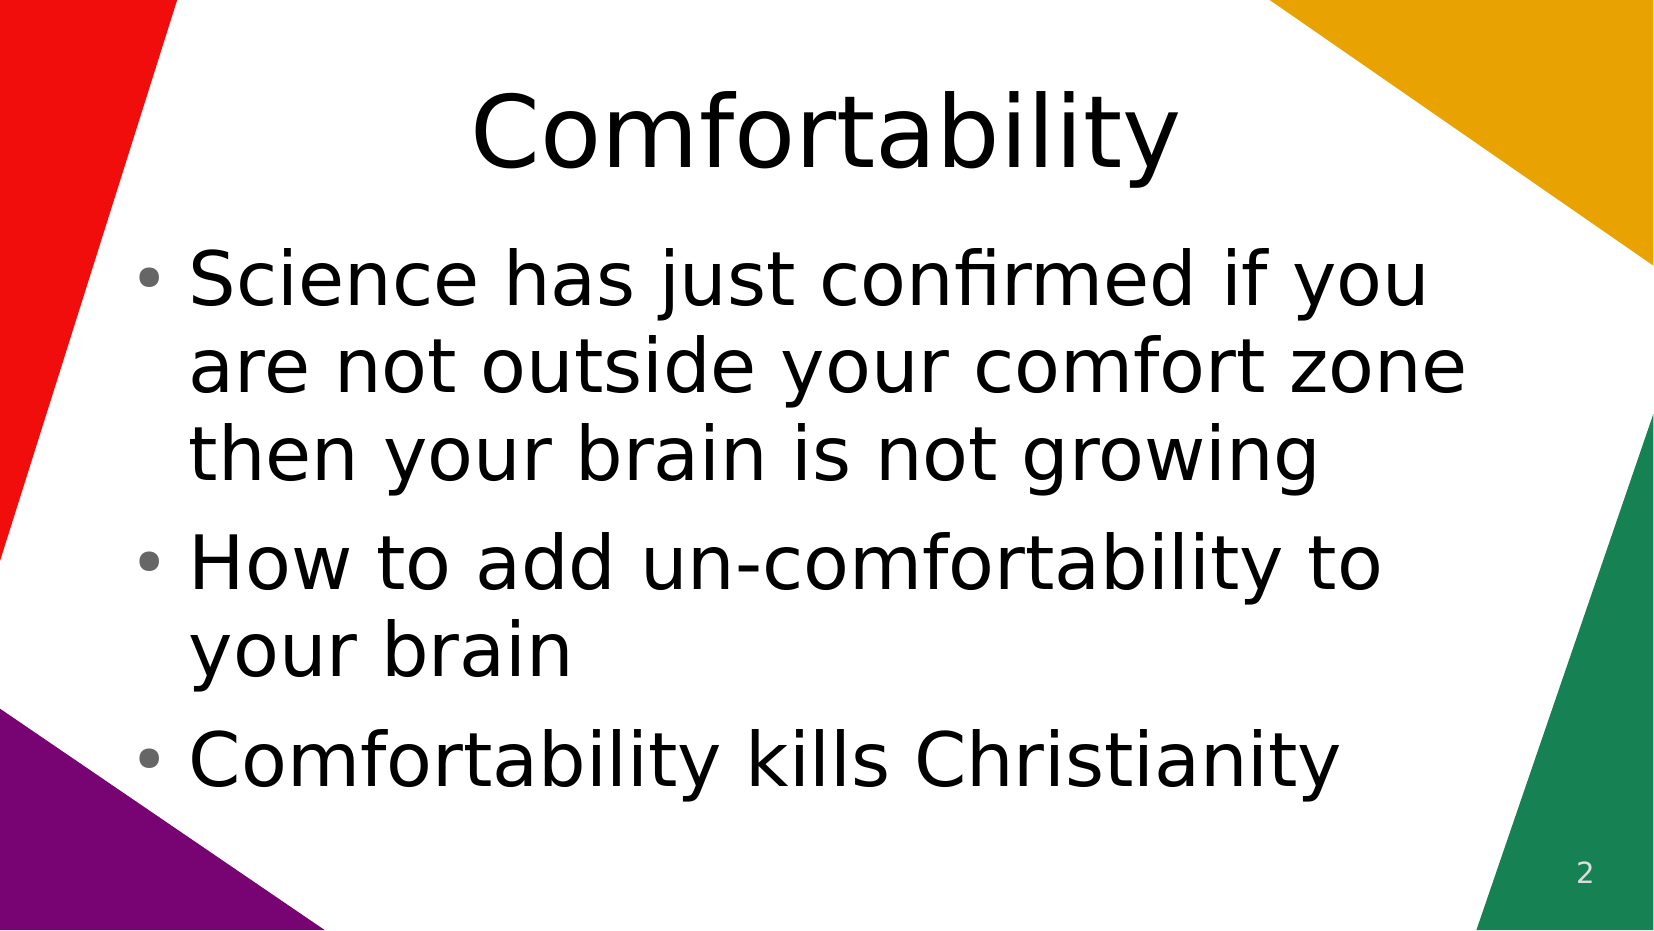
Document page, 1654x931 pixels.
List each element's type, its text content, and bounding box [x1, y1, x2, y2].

list Science has just confirmed if you are not outside your comfort zone then your brain is not growing How to add un-comfortability to your brain Comfortability kills Christianity [118, 236, 1536, 827]
title Comfortability [118, 59, 1536, 207]
